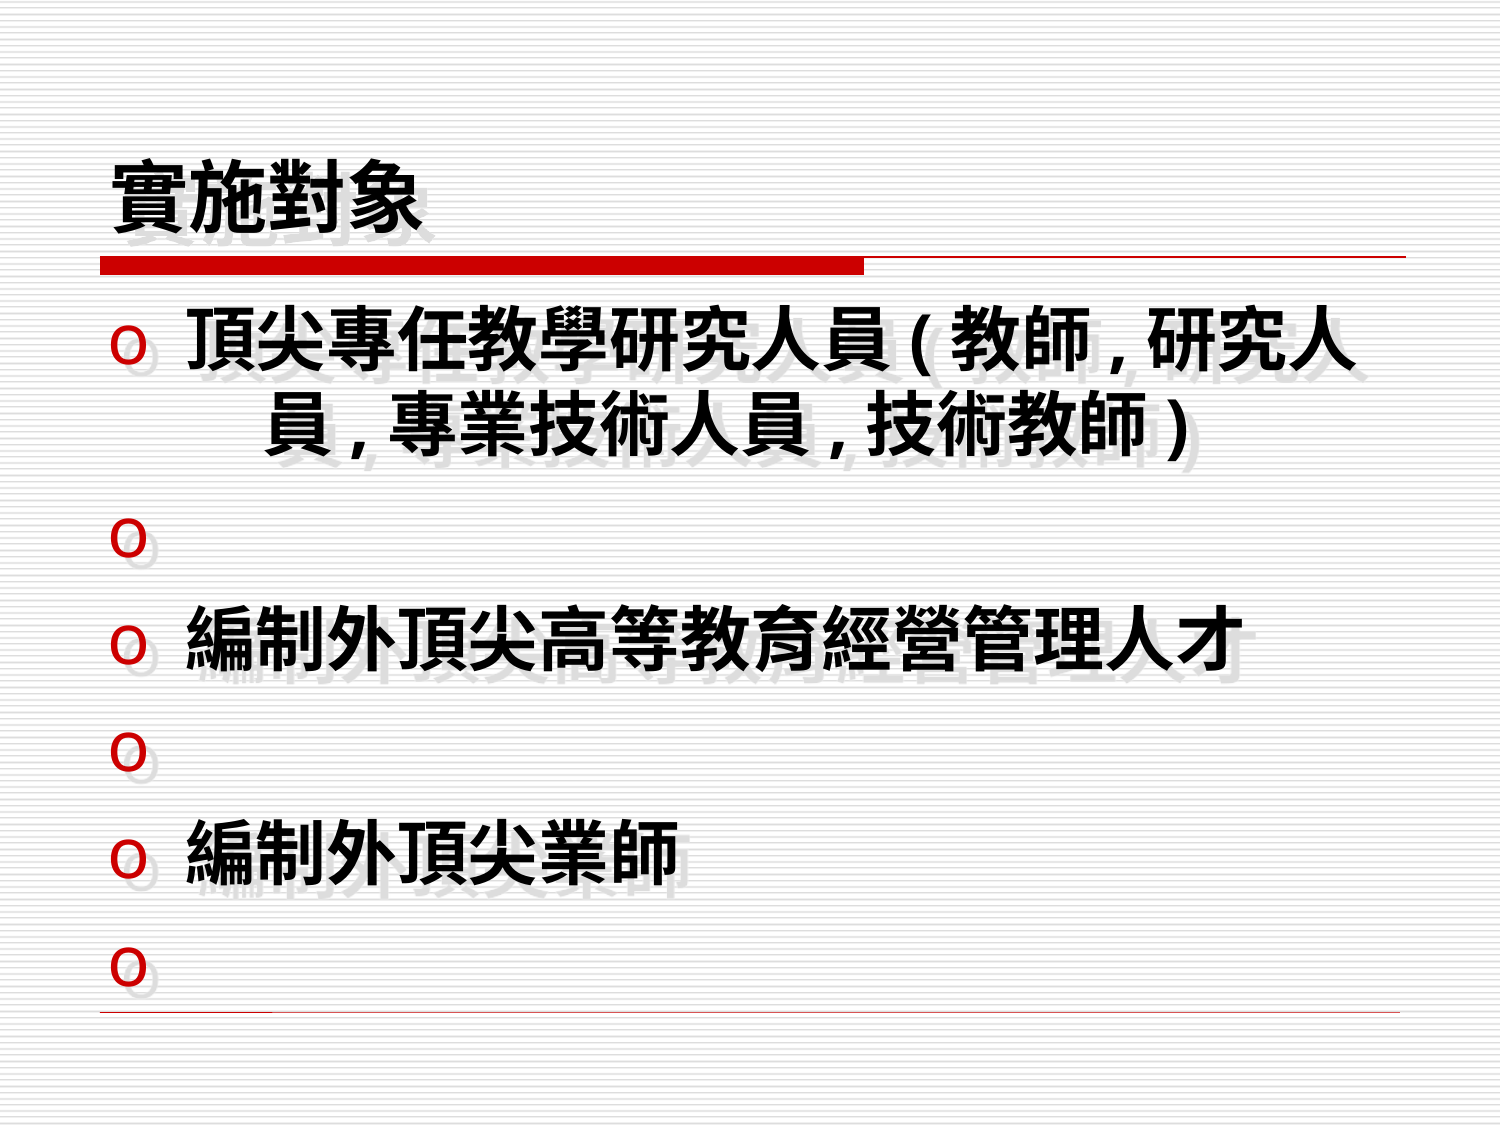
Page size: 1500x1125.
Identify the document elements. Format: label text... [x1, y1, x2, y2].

list 頂尖專任教學研究人員(教師,研究人員,專業技術人員,技術教師) 編制外頂尖高等教育經營管理人才 編制外頂尖業師 [92, 287, 1406, 988]
title 實施對象 [94, 50, 1407, 250]
